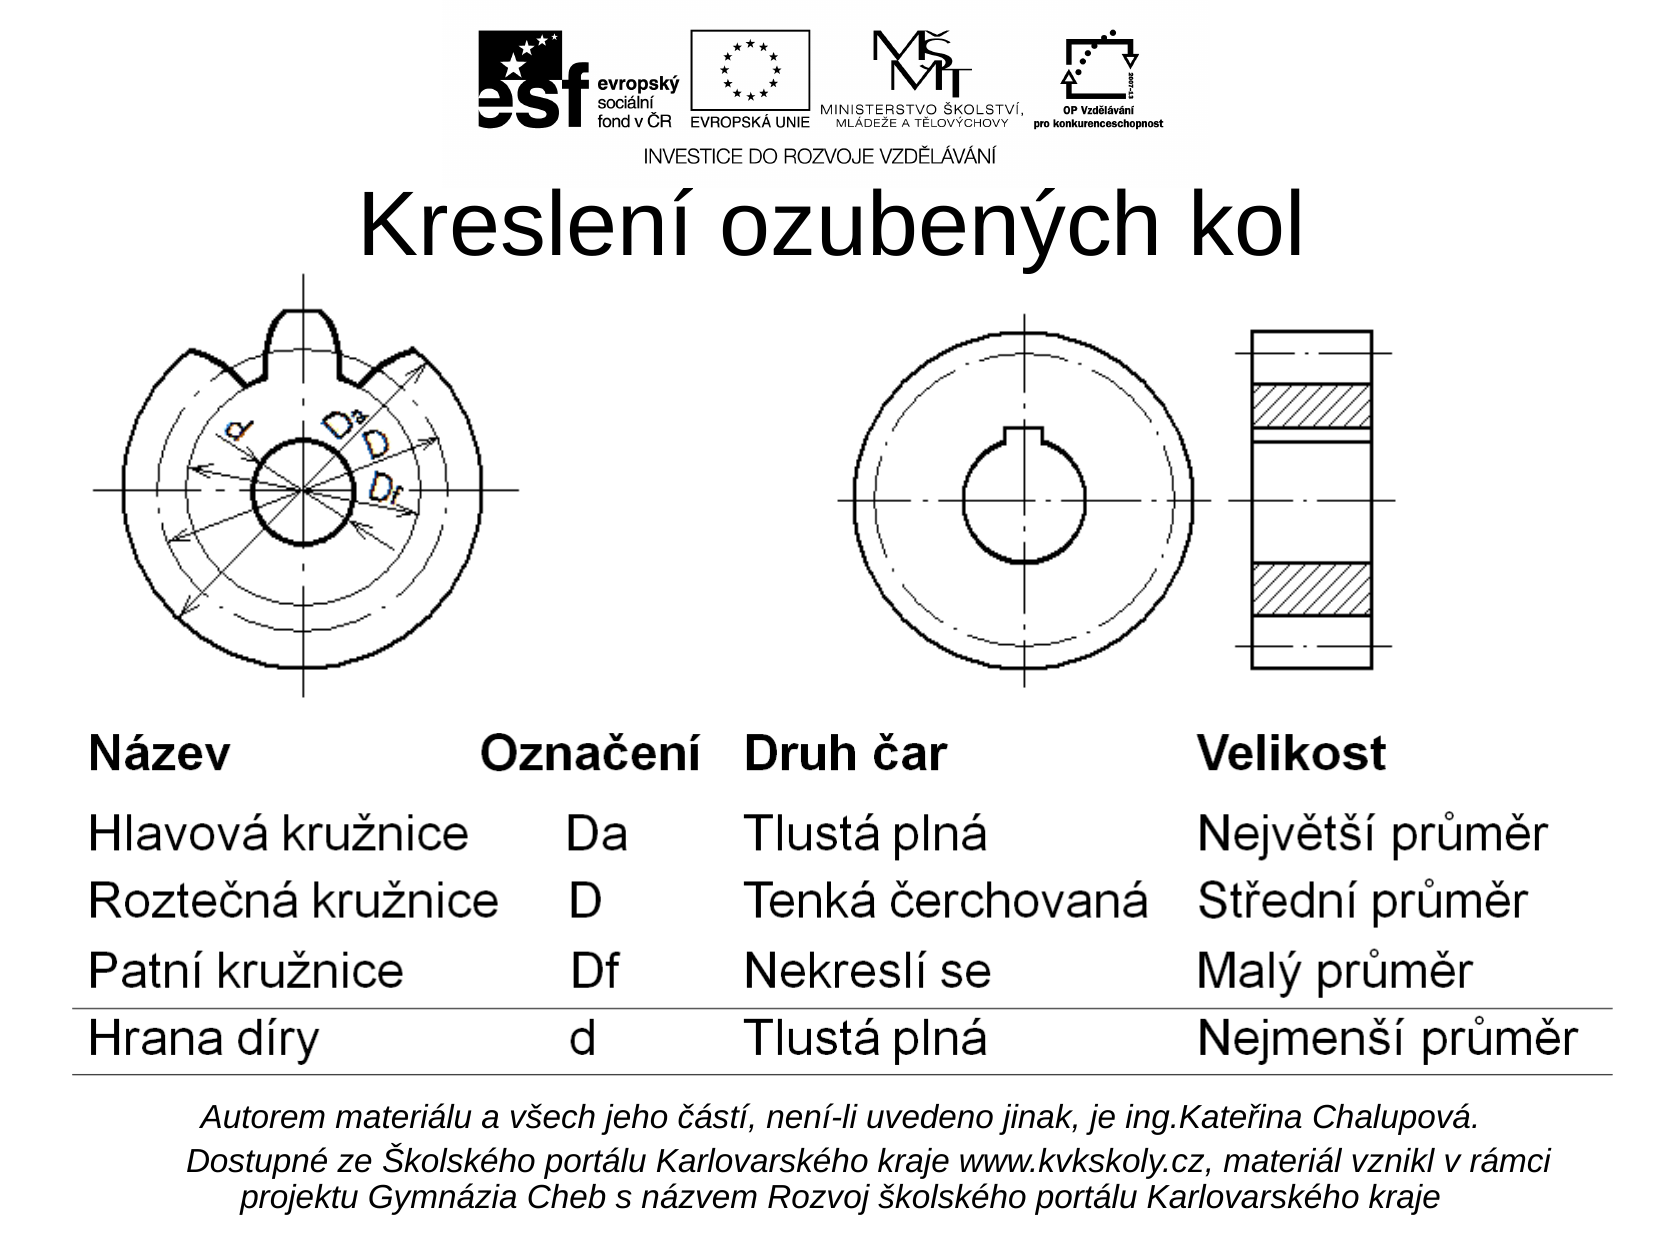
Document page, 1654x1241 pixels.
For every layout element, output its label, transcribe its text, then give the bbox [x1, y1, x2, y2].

picture [56, 265, 1623, 1086]
title Kreslení ozubených kol [88, 118, 1577, 326]
picture [442, 0, 1210, 188]
text_box Autorem materiálu a všech jeho částí, není-li uvedeno jinak, je ing.Kateřina Chalupová. Dostupné ze Školského portálu Karlovarského kraje www.kvkskoly.cz, materiál vznikl v rámci projektu Gymnázia Cheb s názvem Rozvoj školského portálu Karlovarského kraje [59, 1092, 1624, 1241]
